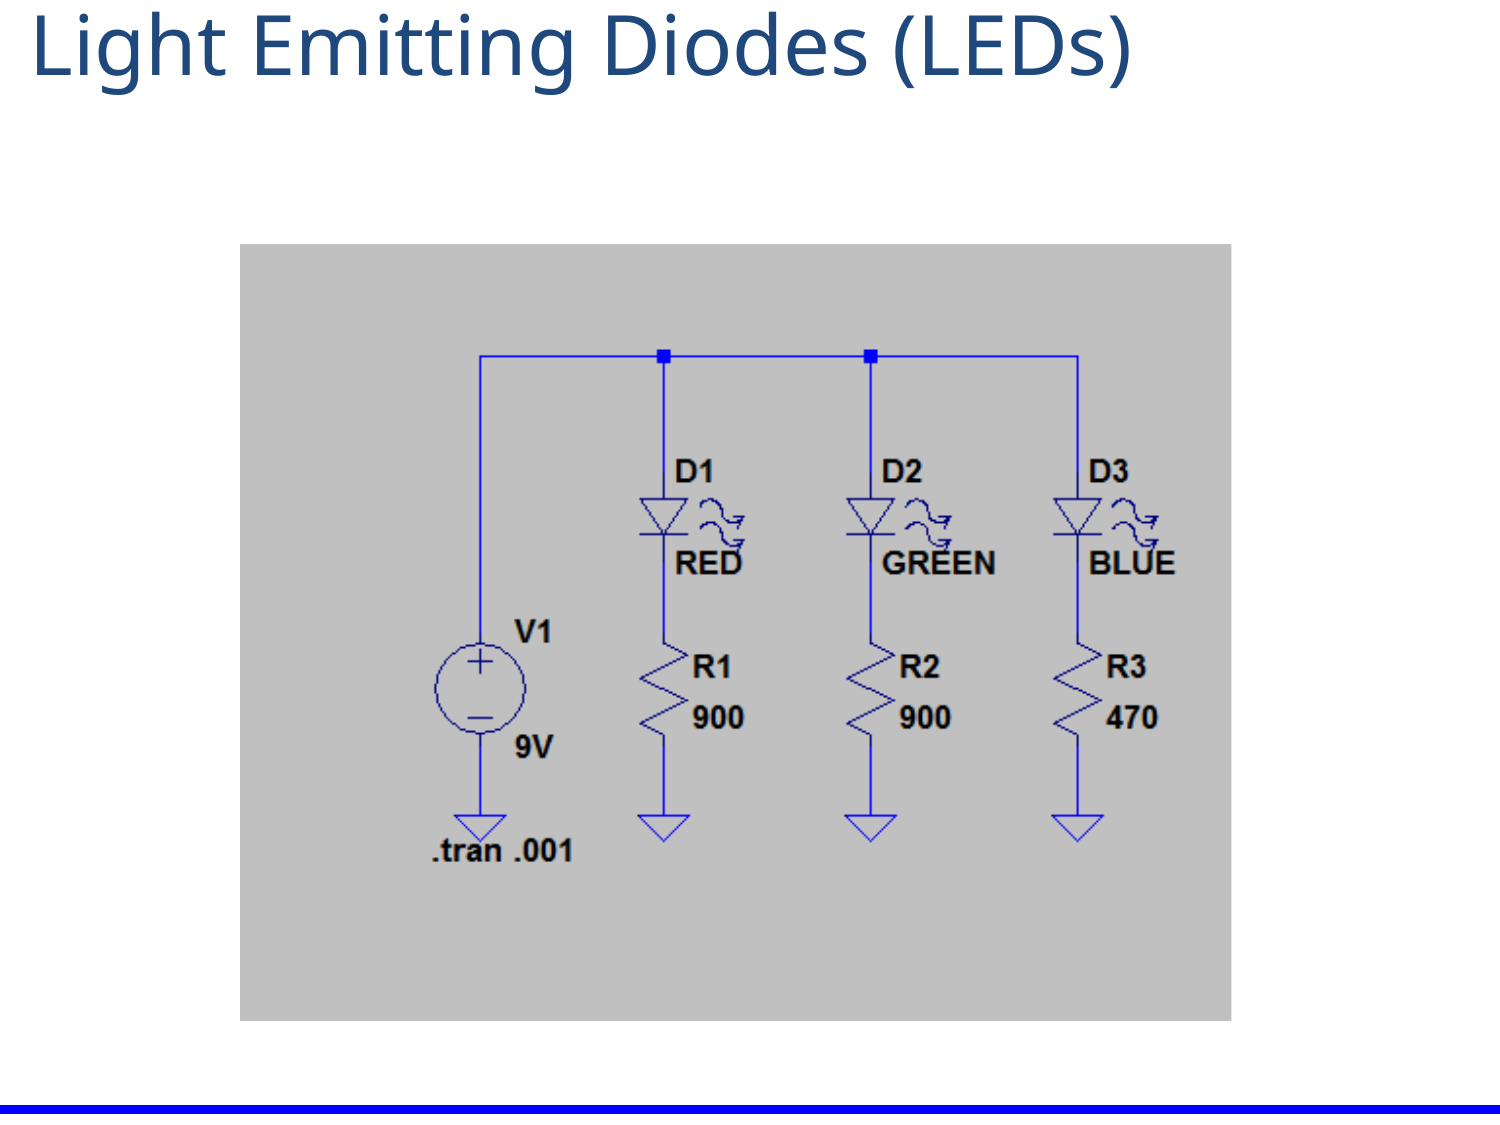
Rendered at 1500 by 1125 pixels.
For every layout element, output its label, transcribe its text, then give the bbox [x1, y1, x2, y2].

title Light Emitting Diodes (LEDs) [15, 0, 1441, 180]
picture [240, 244, 1232, 1021]
